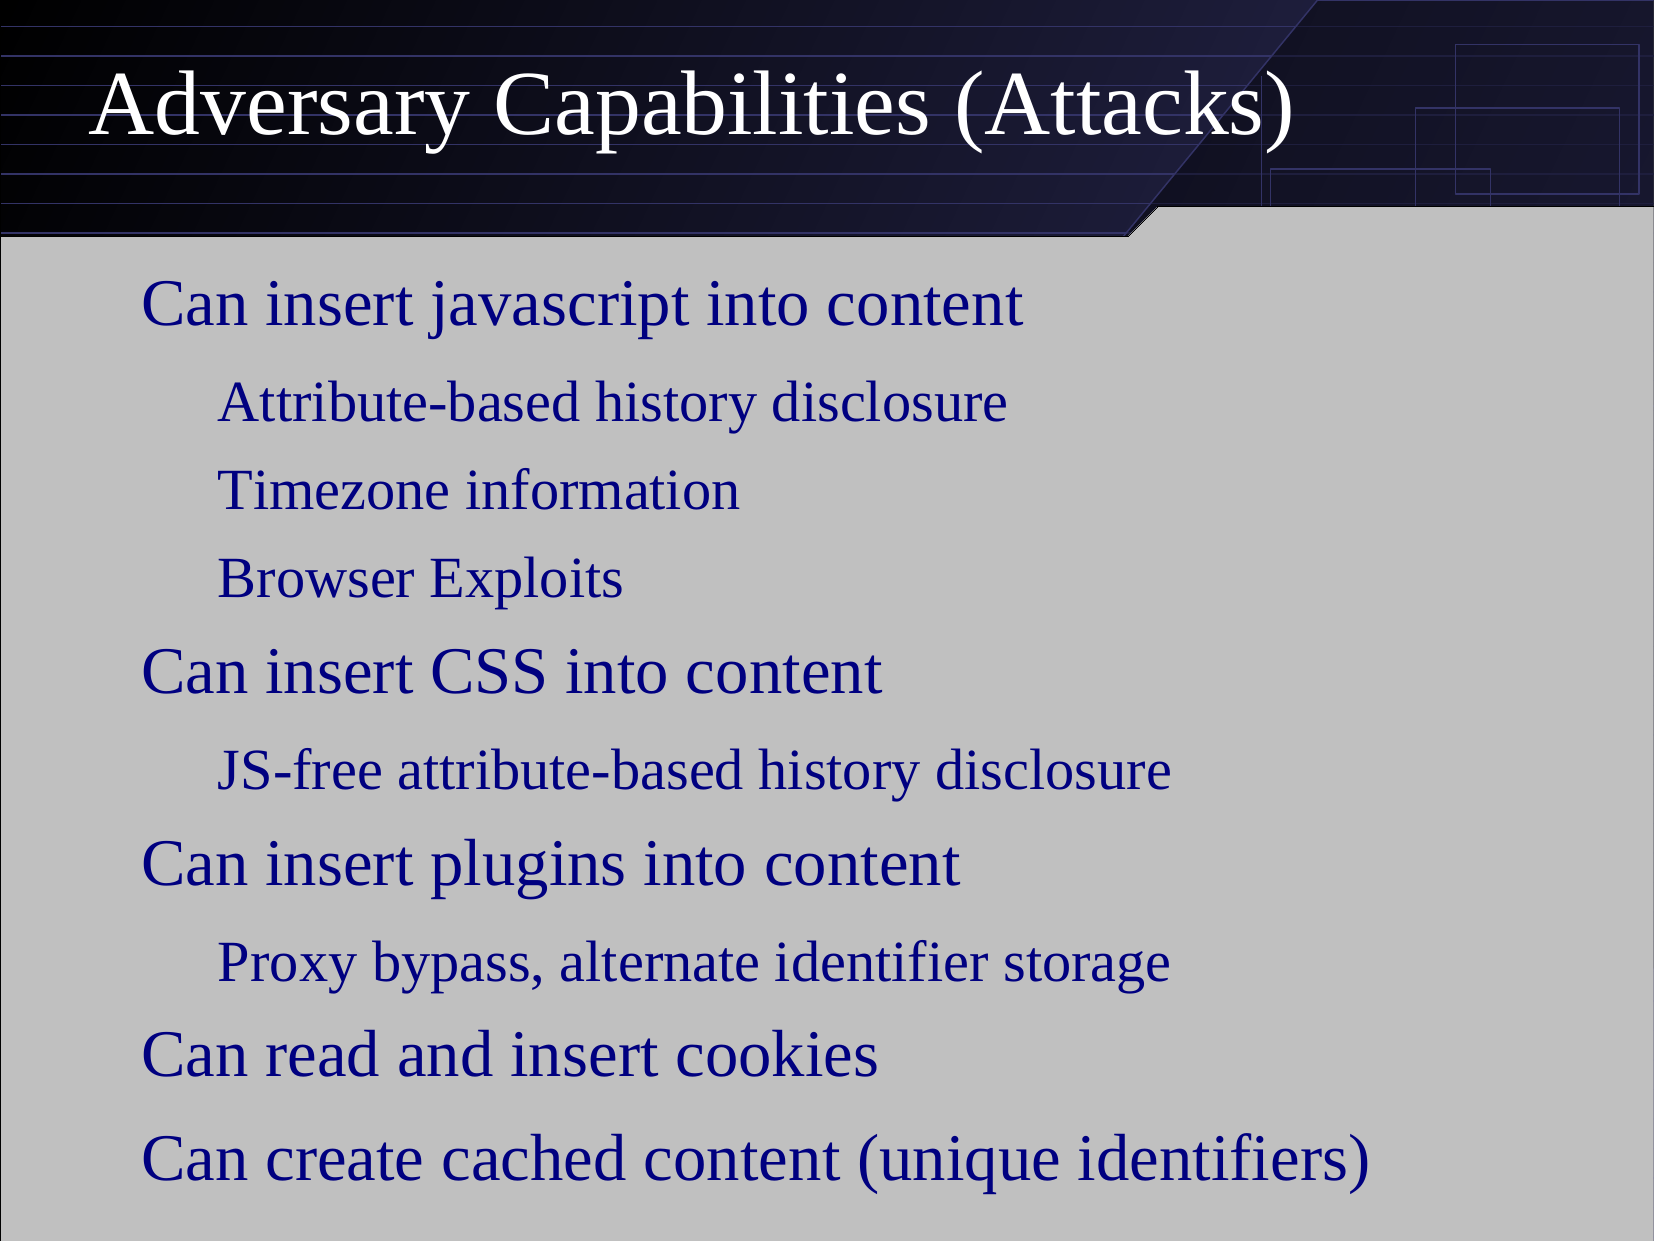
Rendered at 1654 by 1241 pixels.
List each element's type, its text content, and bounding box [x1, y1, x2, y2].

title Adversary Capabilities (Attacks) [88, 0, 1501, 208]
list Can insert javascript into content Attribute-based history disclosure Timezone information Browser Exploits Can insert CSS into content JS-free attribute-based history disclosure Can insert plugins into content Proxy bypass, alternate identifier storage Can read and insert cookies Can create cached content (unique identifiers) [123, 265, 1536, 1196]
